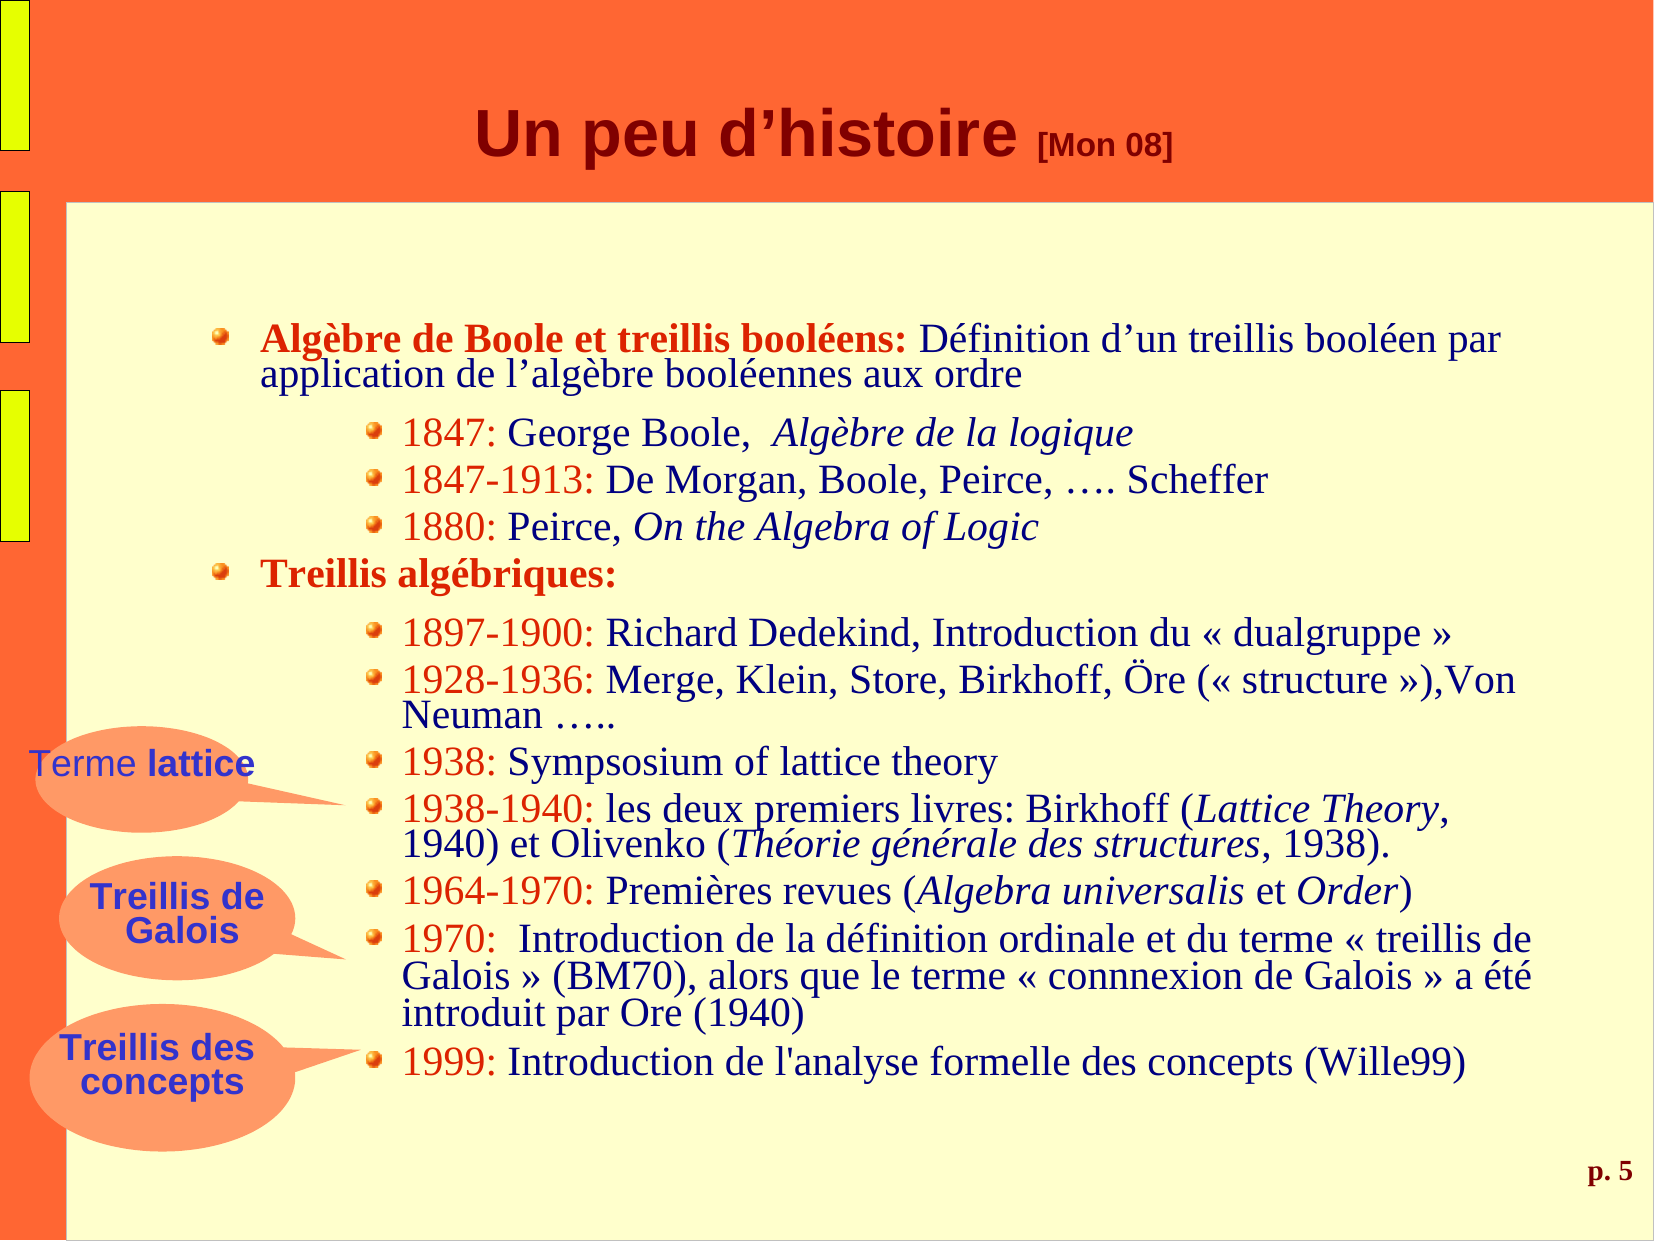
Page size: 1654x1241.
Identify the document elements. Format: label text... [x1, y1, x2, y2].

text_box Treillis de Galois [59, 856, 347, 981]
list Algèbre de Boole et treillis booléens: Définition d’un treillis booléen par application de l’algèbre booléennes aux ordre 1847: George Boole, Algèbre de la logique 1847-1913: De Morgan, Boole, Peirce, …. Scheffer 1880: Peirce, On the Algebra of Logic Treillis algébriques: 1897-1900: Richard Dedekind, Introduction du « dualgruppe » 1928-1936: Merge, Klein, Store, Birkhoff, Öre (« structure »),Von Neuman ….. 1938: Sympsosium of lattice theory 1938-1940: les deux premiers livres: Birkhoff (Lattice Theory, 1940) et Olivenko (Théorie générale des structures, 1938). 1964-1970: Premières revues (Algebra universalis et Order) 1970: Introduction de la définition ordinale et du terme « treillis de Galois » (BM70), alors que le terme « connnexion de Galois » a été introduit par Ore (1940) 1999: Introduction de l'analyse formelle des concepts (Wille99) [118, 324, 1557, 1134]
text_box Treillis des concepts [29, 1003, 361, 1152]
title Un peu d’histoire [Mon 08] [118, 29, 1530, 237]
text_box Terme lattice [35, 726, 346, 833]
